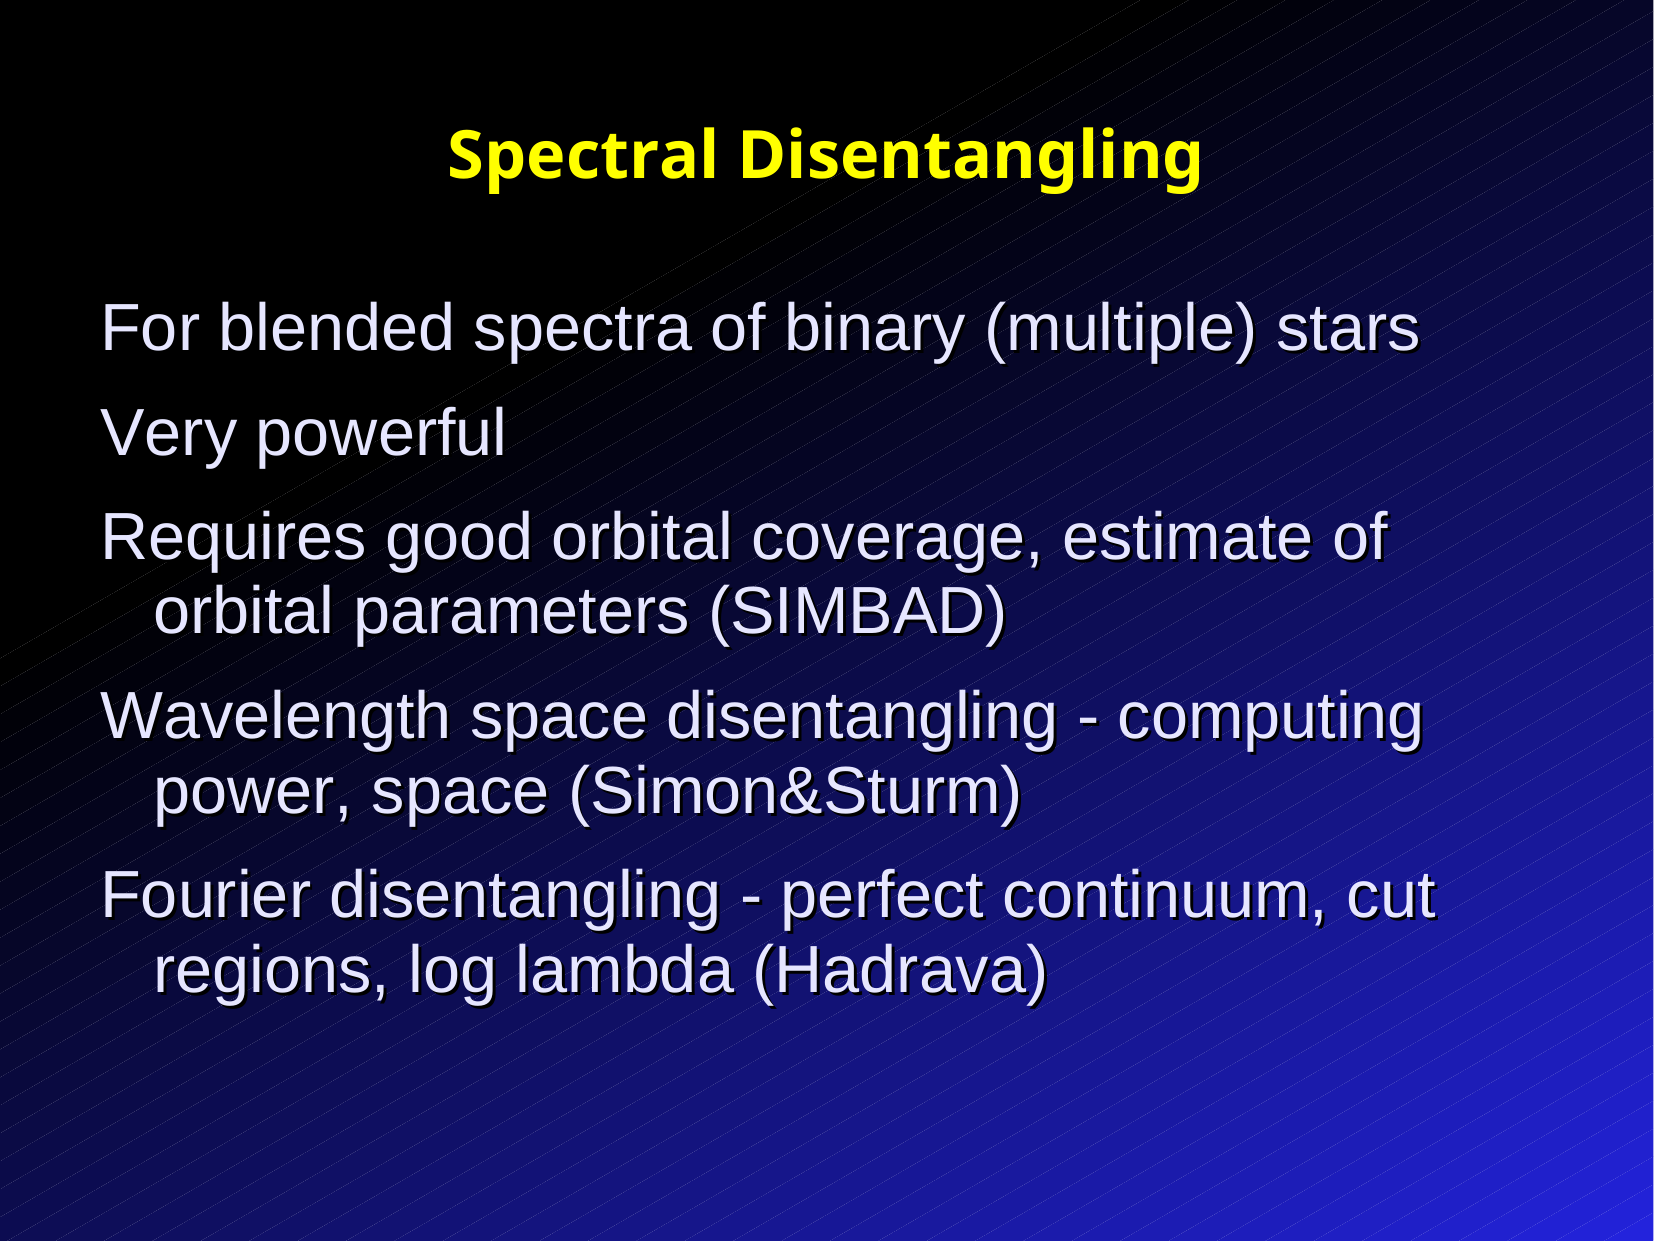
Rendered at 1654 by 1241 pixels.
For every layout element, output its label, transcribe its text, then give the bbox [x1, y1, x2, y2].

title Spectral Disentangling [82, 49, 1571, 257]
list For blended spectra of binary (multiple) stars Very powerful Requires good orbital coverage, estimate of orbital parameters (SIMBAD) Wavelength space disentangling - computing power, space (Simon&Sturm) Fourier disentangling - perfect continuum, cut regions, log lambda (Hadrava) [82, 290, 1571, 1109]
